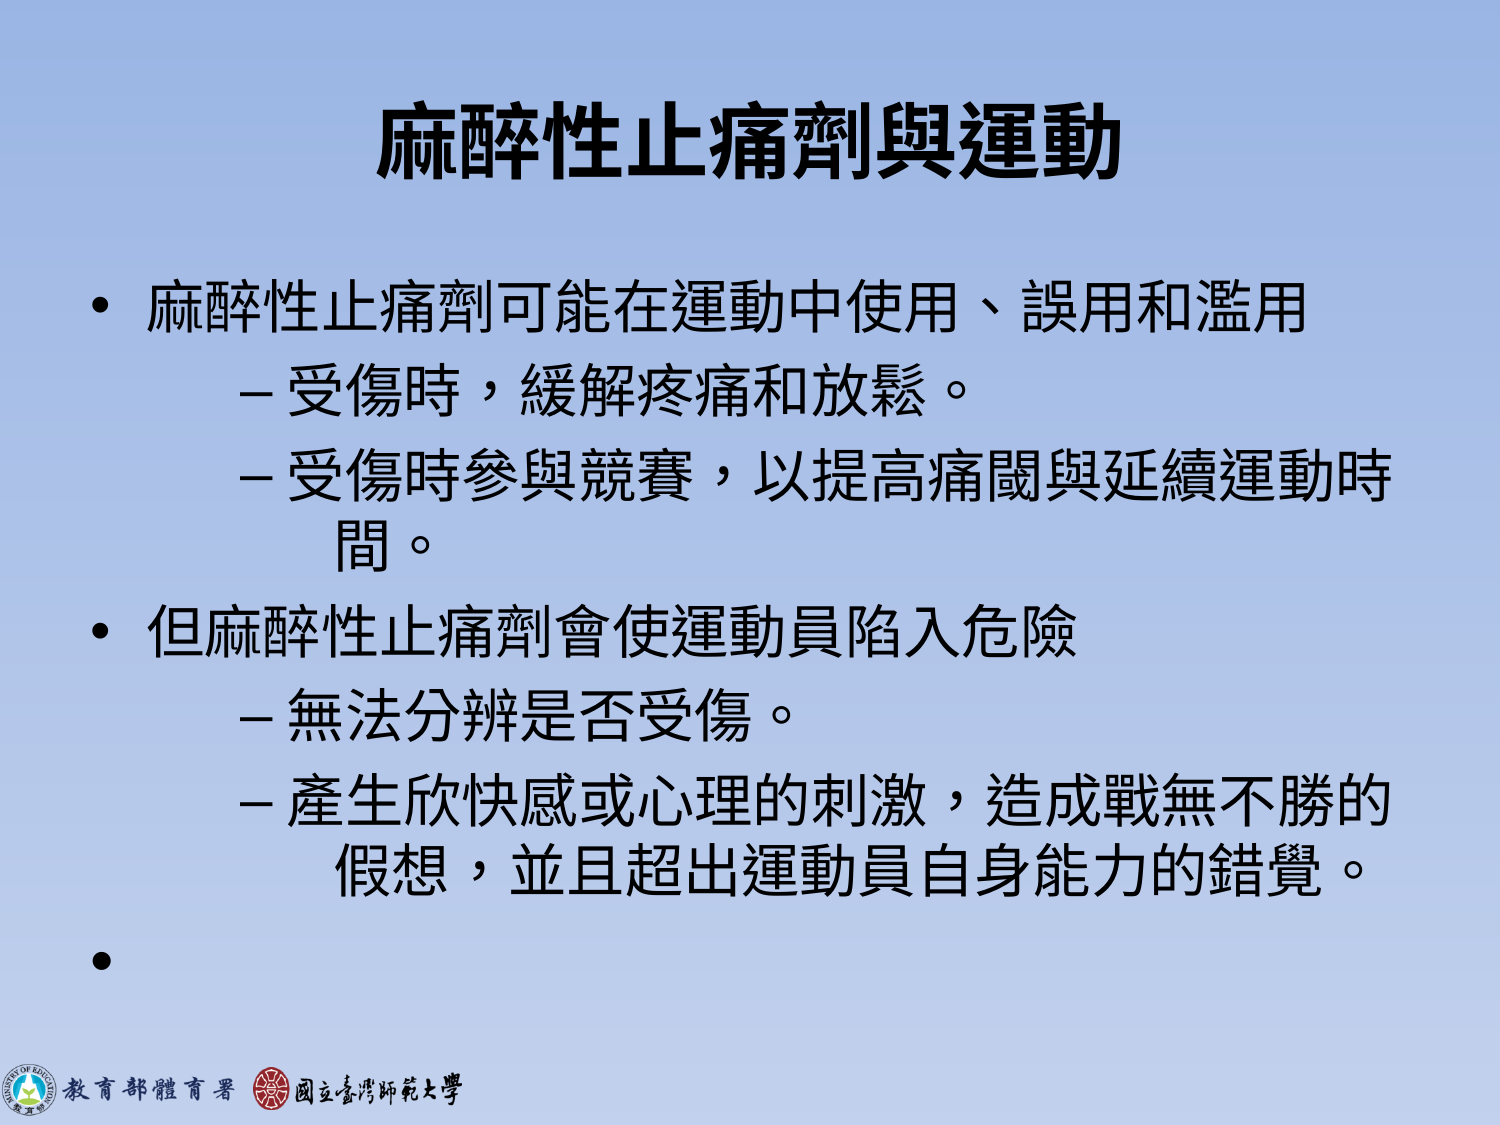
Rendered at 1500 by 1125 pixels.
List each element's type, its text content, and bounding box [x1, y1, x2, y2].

list 麻醉性止痛劑可能在運動中使用、誤用和濫用 受傷時，緩解疼痛和放鬆。 受傷時參與競賽，以提高痛閾與延續運動時間。 但麻醉性止痛劑會使運動員陷入危險 無法分辨是否受傷。 產生欣快感或心理的刺激，造成戰無不勝的假想，並且超出運動員自身能力的錯覺。 [75, 262, 1426, 1005]
title 麻醉性止痛劑與運動 [75, 45, 1426, 233]
